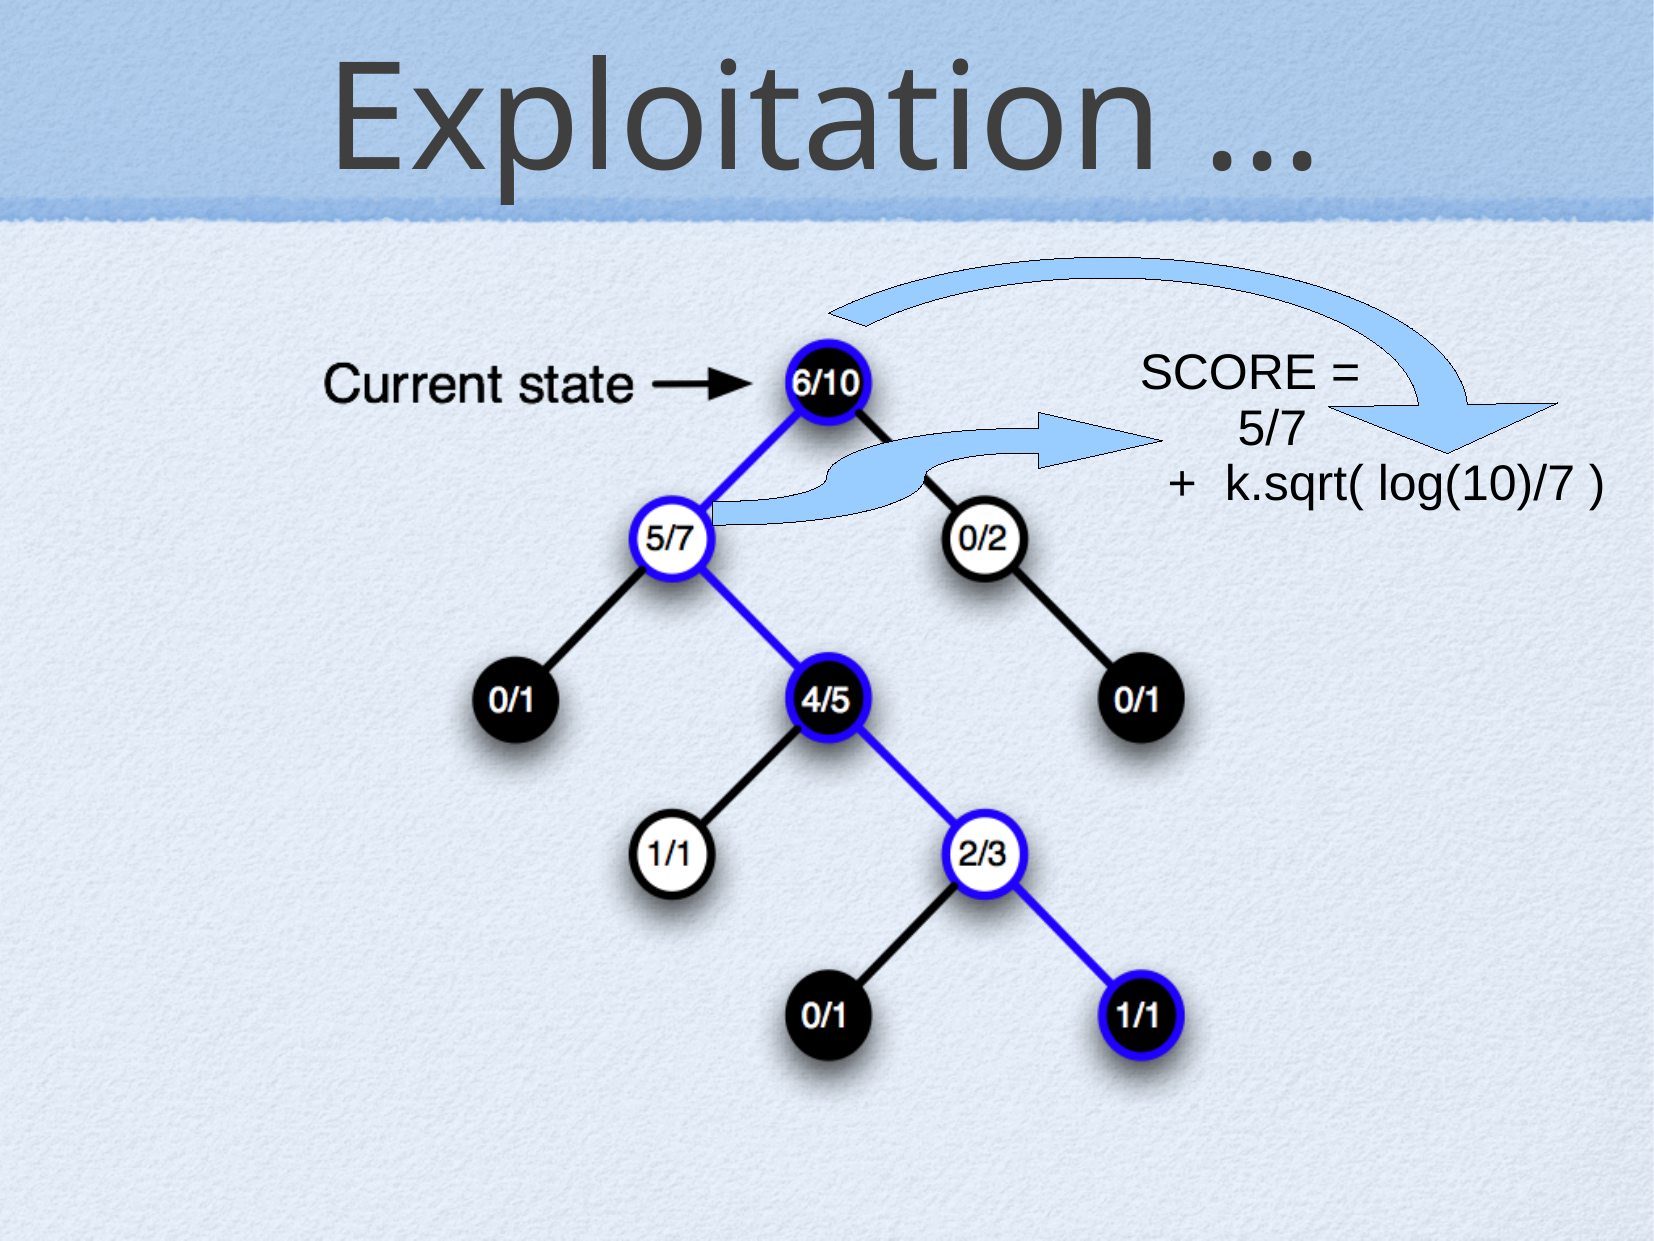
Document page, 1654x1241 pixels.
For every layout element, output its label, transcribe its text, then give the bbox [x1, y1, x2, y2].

text_box SCORE = 5/7 + k.sqrt( log(10)/7 ) [1125, 336, 1622, 519]
title Exploitation ... [161, 23, 1493, 199]
text_box [712, 412, 1163, 526]
text_box [828, 257, 1558, 454]
picture [0, 0, 1654, 1241]
